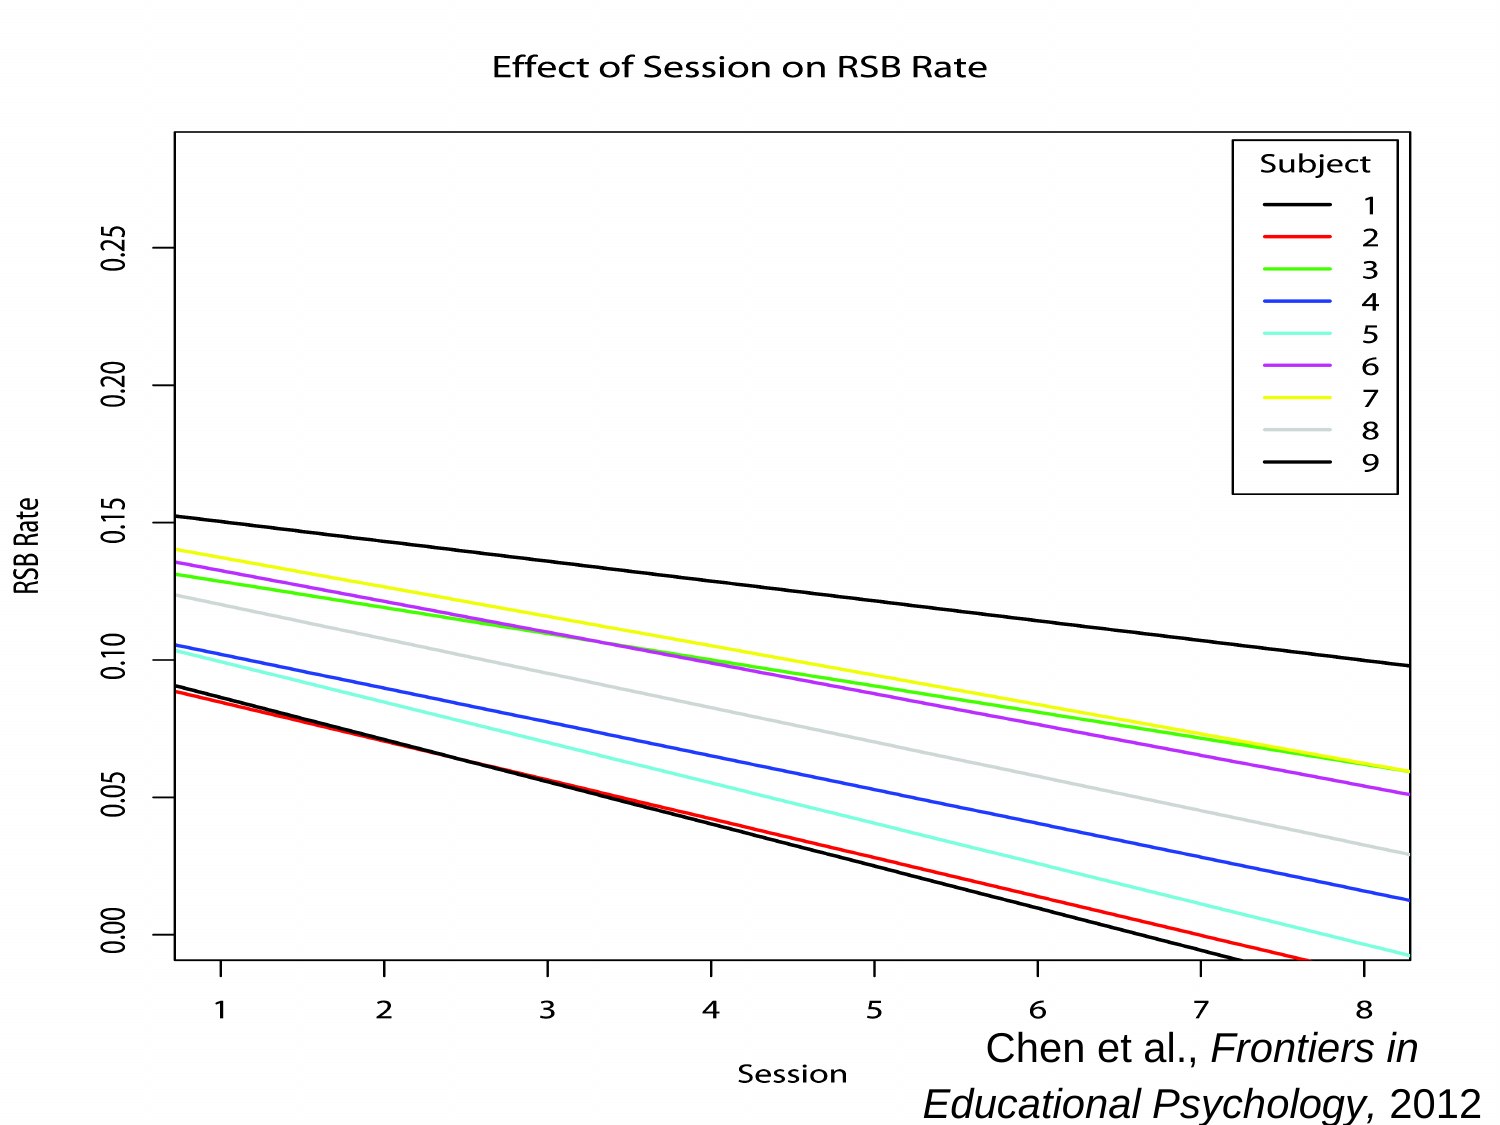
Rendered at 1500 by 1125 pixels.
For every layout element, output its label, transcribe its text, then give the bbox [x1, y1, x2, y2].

title Chen et al., Frontiers in Educational Psychology, 2012 [905, 1017, 1500, 1125]
picture [0, 0, 1500, 1125]
